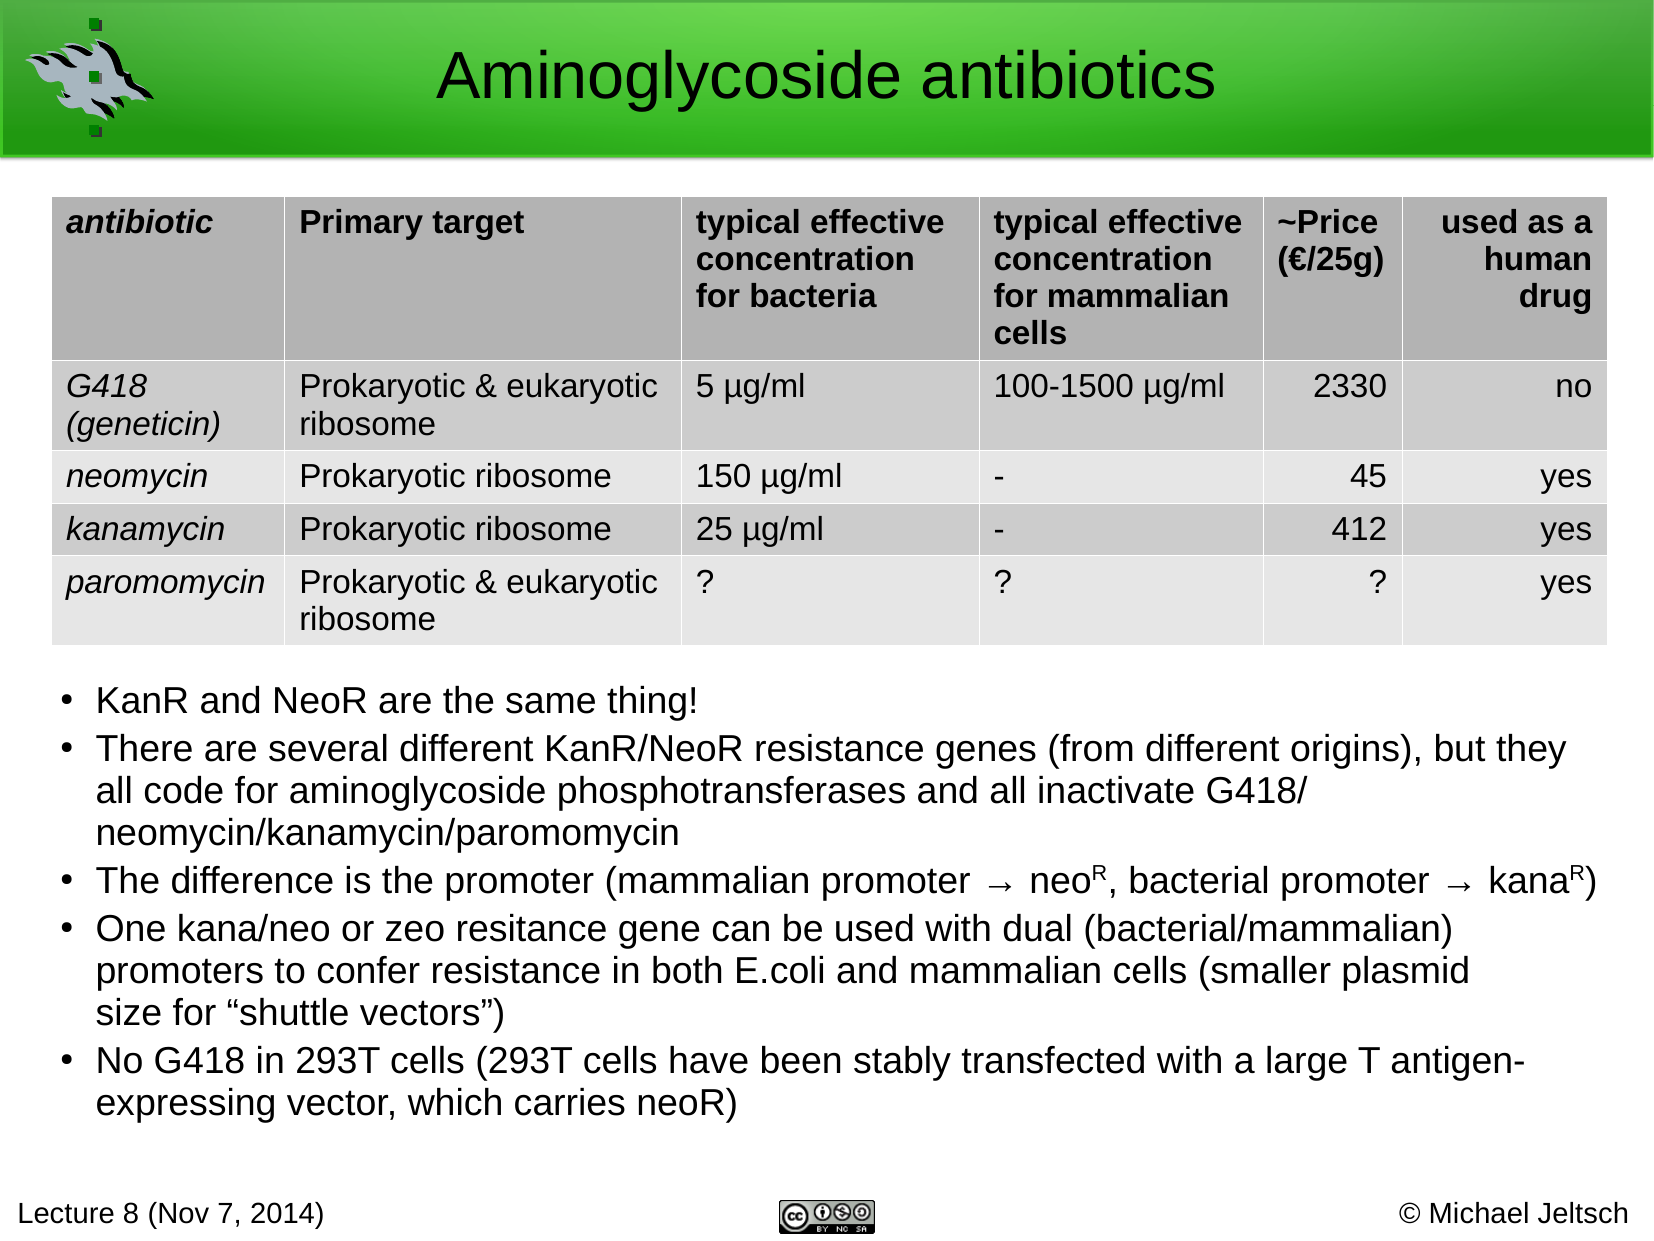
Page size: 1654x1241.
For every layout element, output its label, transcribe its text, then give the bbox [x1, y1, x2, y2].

table_header ~Price (€/25g) [1264, 197, 1402, 360]
table_cell yes [1403, 504, 1607, 555]
table_cell ? [682, 556, 979, 645]
table_cell neomycin [52, 451, 284, 503]
table_header used as a human drug [1403, 197, 1607, 360]
table_cell Prokaryotic & eukaryotic ribosome [285, 556, 681, 645]
table_cell G418 (geneticin) [52, 361, 284, 450]
table_cell ? [980, 556, 1263, 645]
table_cell 100-1500 µg/ml [980, 361, 1263, 450]
picture [779, 1200, 875, 1234]
table_cell 45 [1264, 451, 1402, 503]
table_cell Prokaryotic ribosome [285, 504, 681, 555]
table_cell kanamycin [52, 504, 284, 555]
table_cell Prokaryotic & eukaryotic ribosome [285, 361, 681, 450]
table_cell paromomycin [52, 556, 284, 645]
table_cell yes [1403, 556, 1607, 645]
table_cell - [980, 504, 1263, 555]
table_cell yes [1403, 451, 1607, 503]
table_cell 25 µg/ml [682, 504, 979, 555]
table_cell 2330 [1264, 361, 1402, 450]
table_header antibiotic [52, 197, 284, 360]
table_header typical effective concentration for bacteria [682, 197, 979, 360]
table_cell ? [1264, 556, 1402, 645]
table_header Primary target [285, 197, 681, 360]
text_box KanR and NeoR are the same thing! There are several different KanR/NeoR resistance genes (from different origins), but they all code for aminoglycoside phosphotransferases and all inactivate G418/ neomycin/kanamycin/paromomycin The difference is the promoter (mammalian promoter → neoR, bacterial promoter → kanaR) One kana/neo or zeo resitance gene can be used with dual (bacterial/mammalian) promoters to confer resistance in both E.coli and mammalian cells (smaller plasmid size for “shuttle vectors”) No G418 in 293T cells (293T cells have been stably transfected with a large T antigen- expressing vector, which carries neoR) [45, 672, 1625, 1133]
table_cell 5 µg/ml [682, 361, 979, 450]
table_cell - [980, 451, 1263, 503]
table_cell no [1403, 361, 1607, 450]
table_cell Prokaryotic ribosome [285, 451, 681, 503]
table_header typical effective concentration for mammalian cells [980, 197, 1263, 360]
title Aminoglycoside antibiotics [206, 30, 1448, 121]
table_cell 412 [1264, 504, 1402, 555]
table_cell 150 µg/ml [682, 451, 979, 503]
